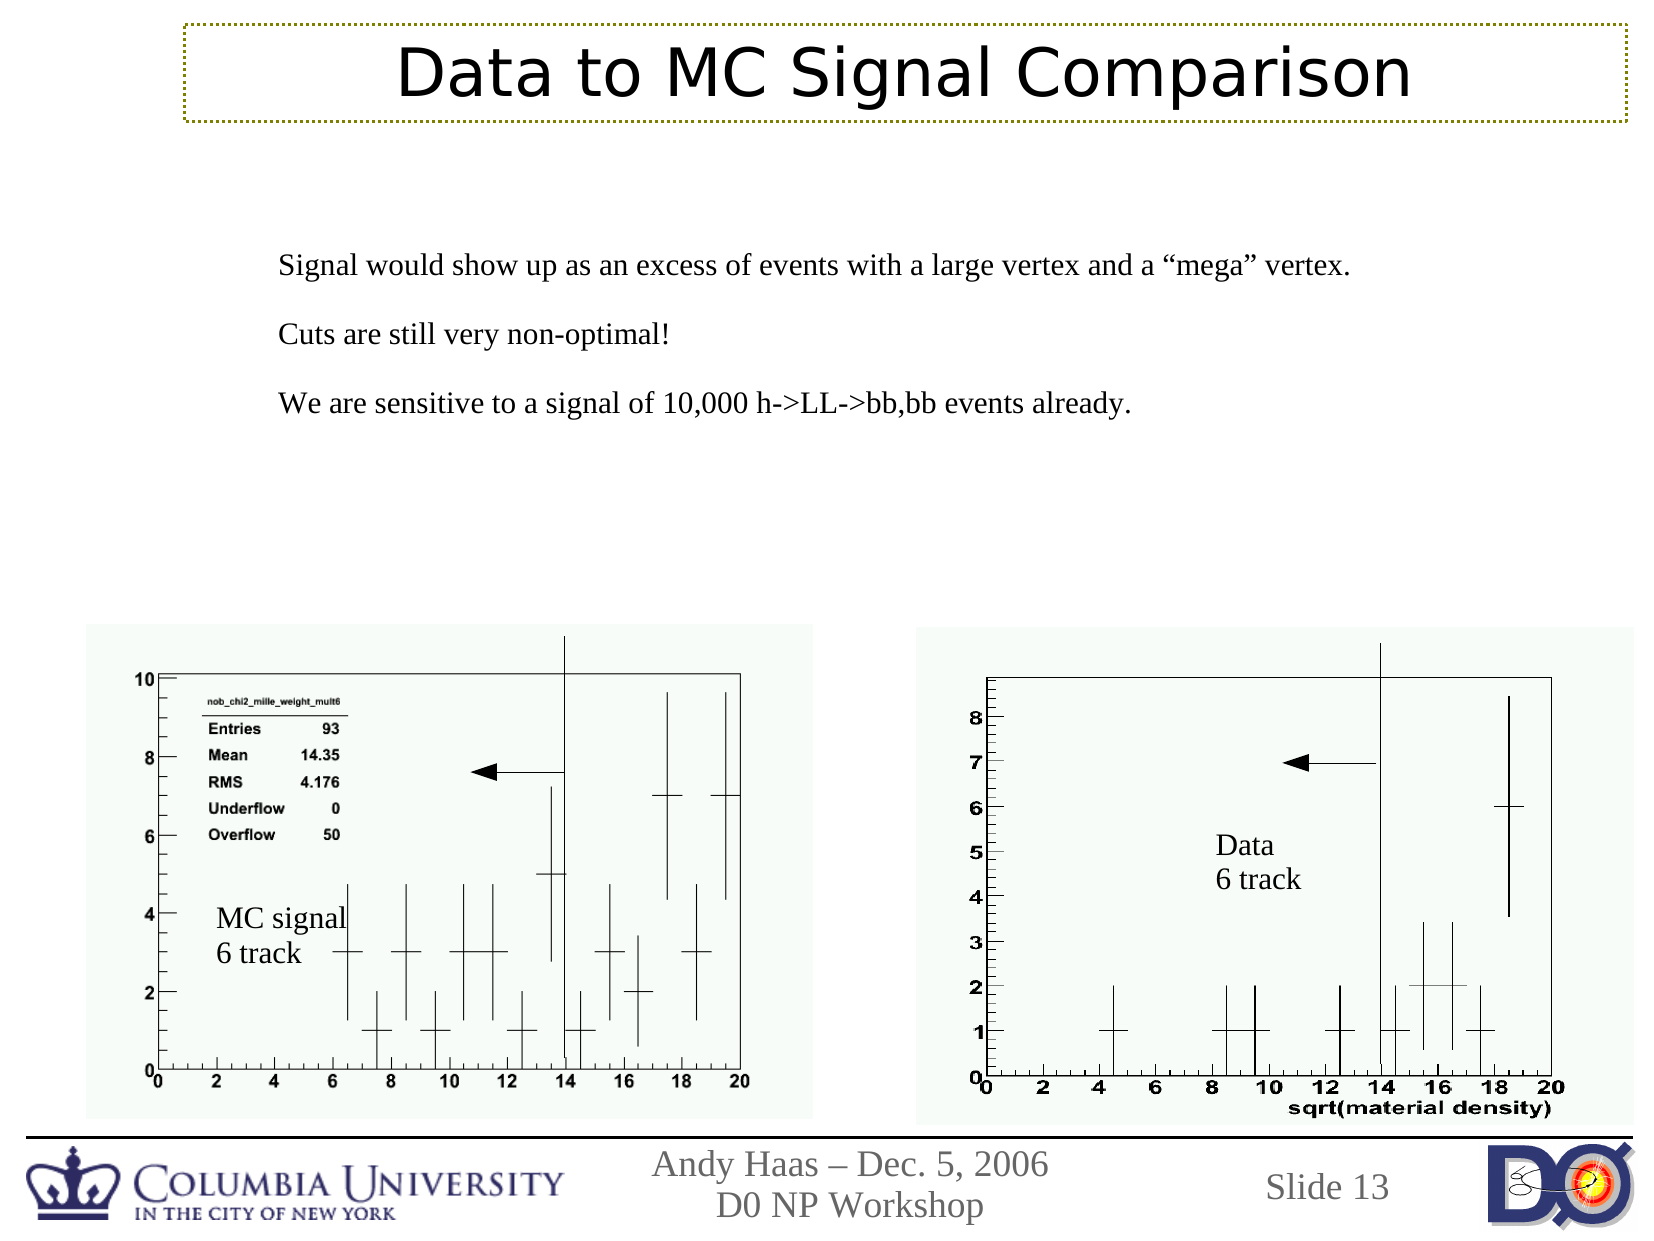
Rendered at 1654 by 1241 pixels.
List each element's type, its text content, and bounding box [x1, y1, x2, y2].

picture [1479, 1140, 1639, 1233]
picture [86, 624, 813, 1119]
picture [916, 627, 1634, 1125]
picture [26, 1146, 565, 1220]
text_box MC signal 6 track [216, 901, 348, 973]
title Data to MC Signal Comparison [184, 24, 1627, 122]
text_box Signal would show up as an excess of events with a large vertex and a “mega” vertex. Cuts are still very non-optimal! We are sensitive to a signal of 10,000 h->LL->bb,bb events already. [278, 248, 1353, 497]
text_box Data 6 track [1215, 827, 1302, 899]
